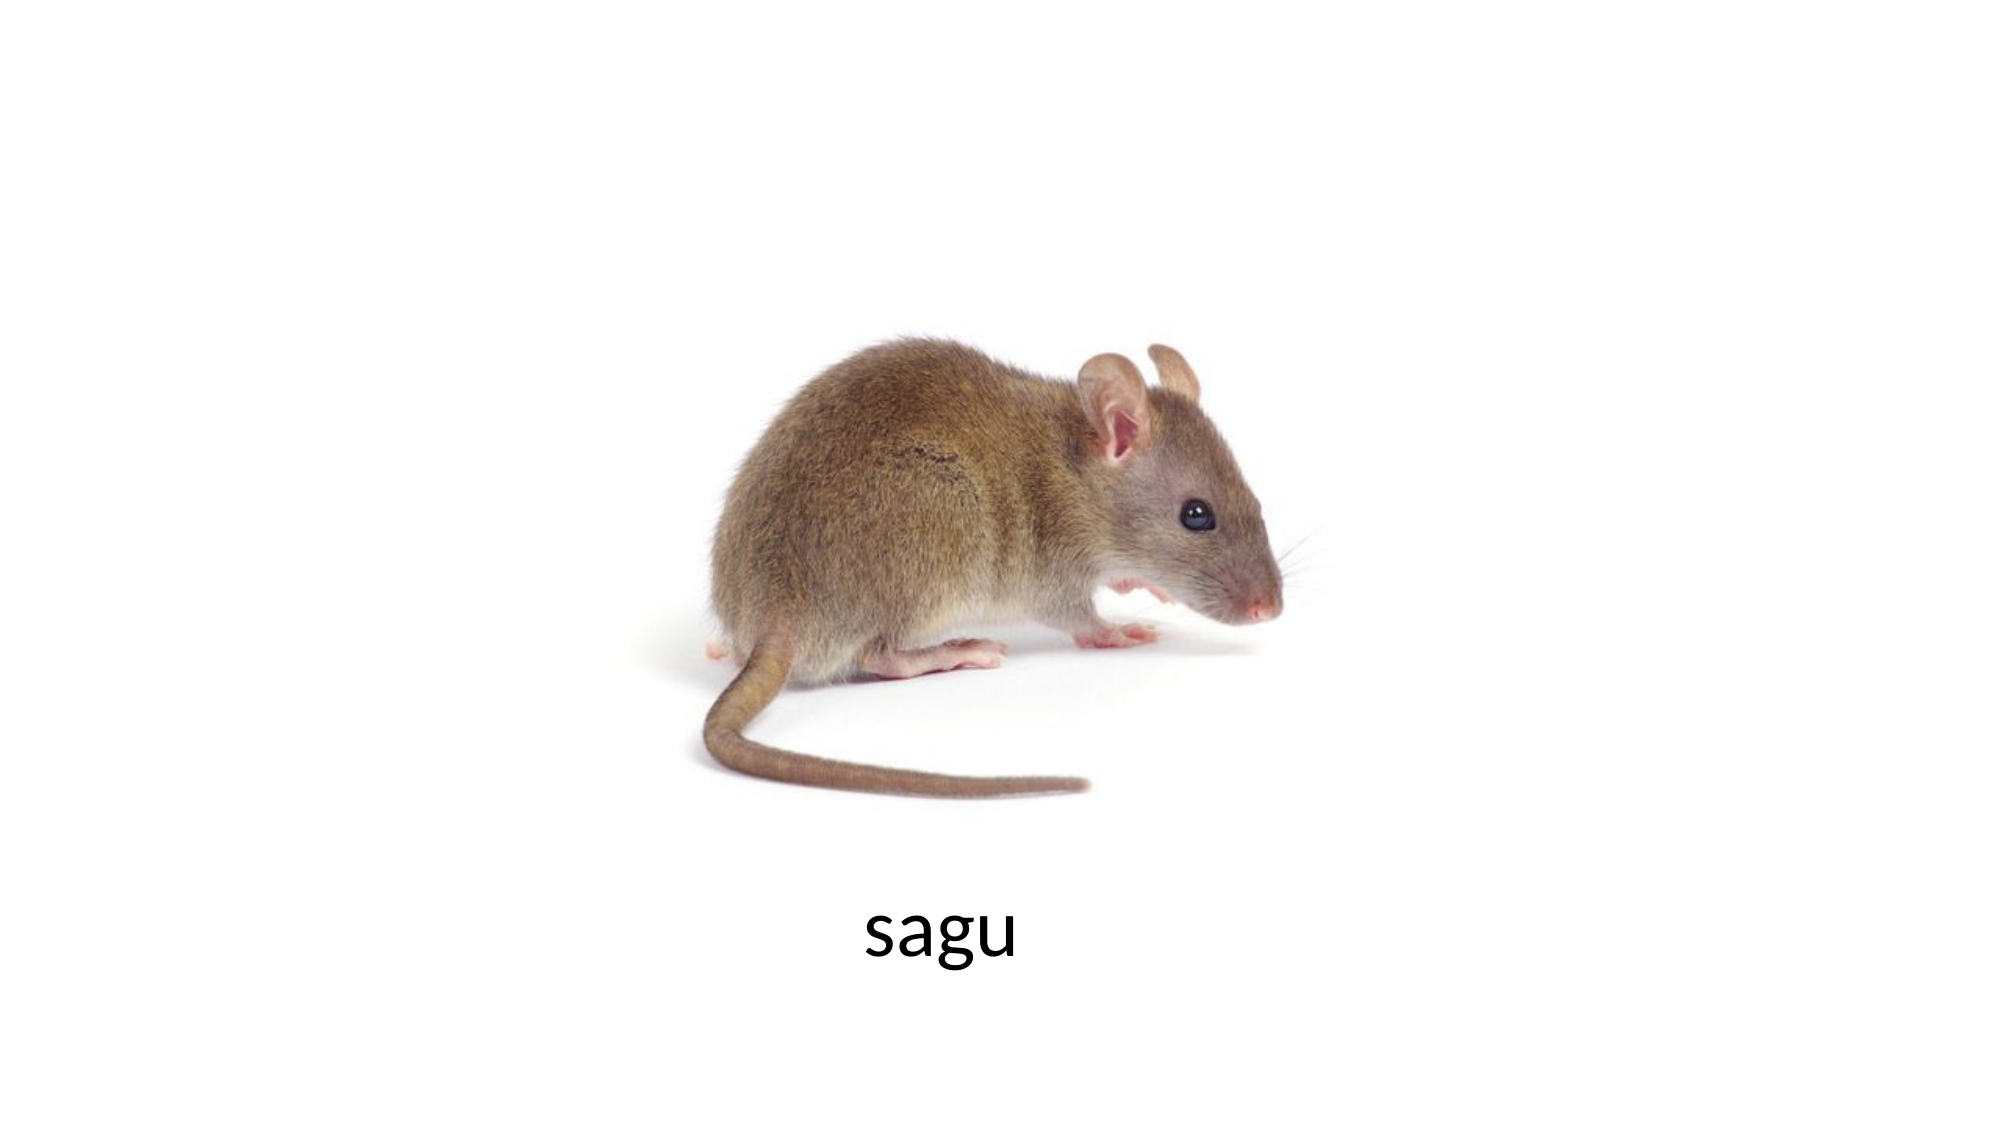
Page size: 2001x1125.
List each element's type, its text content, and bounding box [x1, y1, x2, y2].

text_box sagu [759, 865, 1125, 981]
picture [610, 298, 1389, 827]
